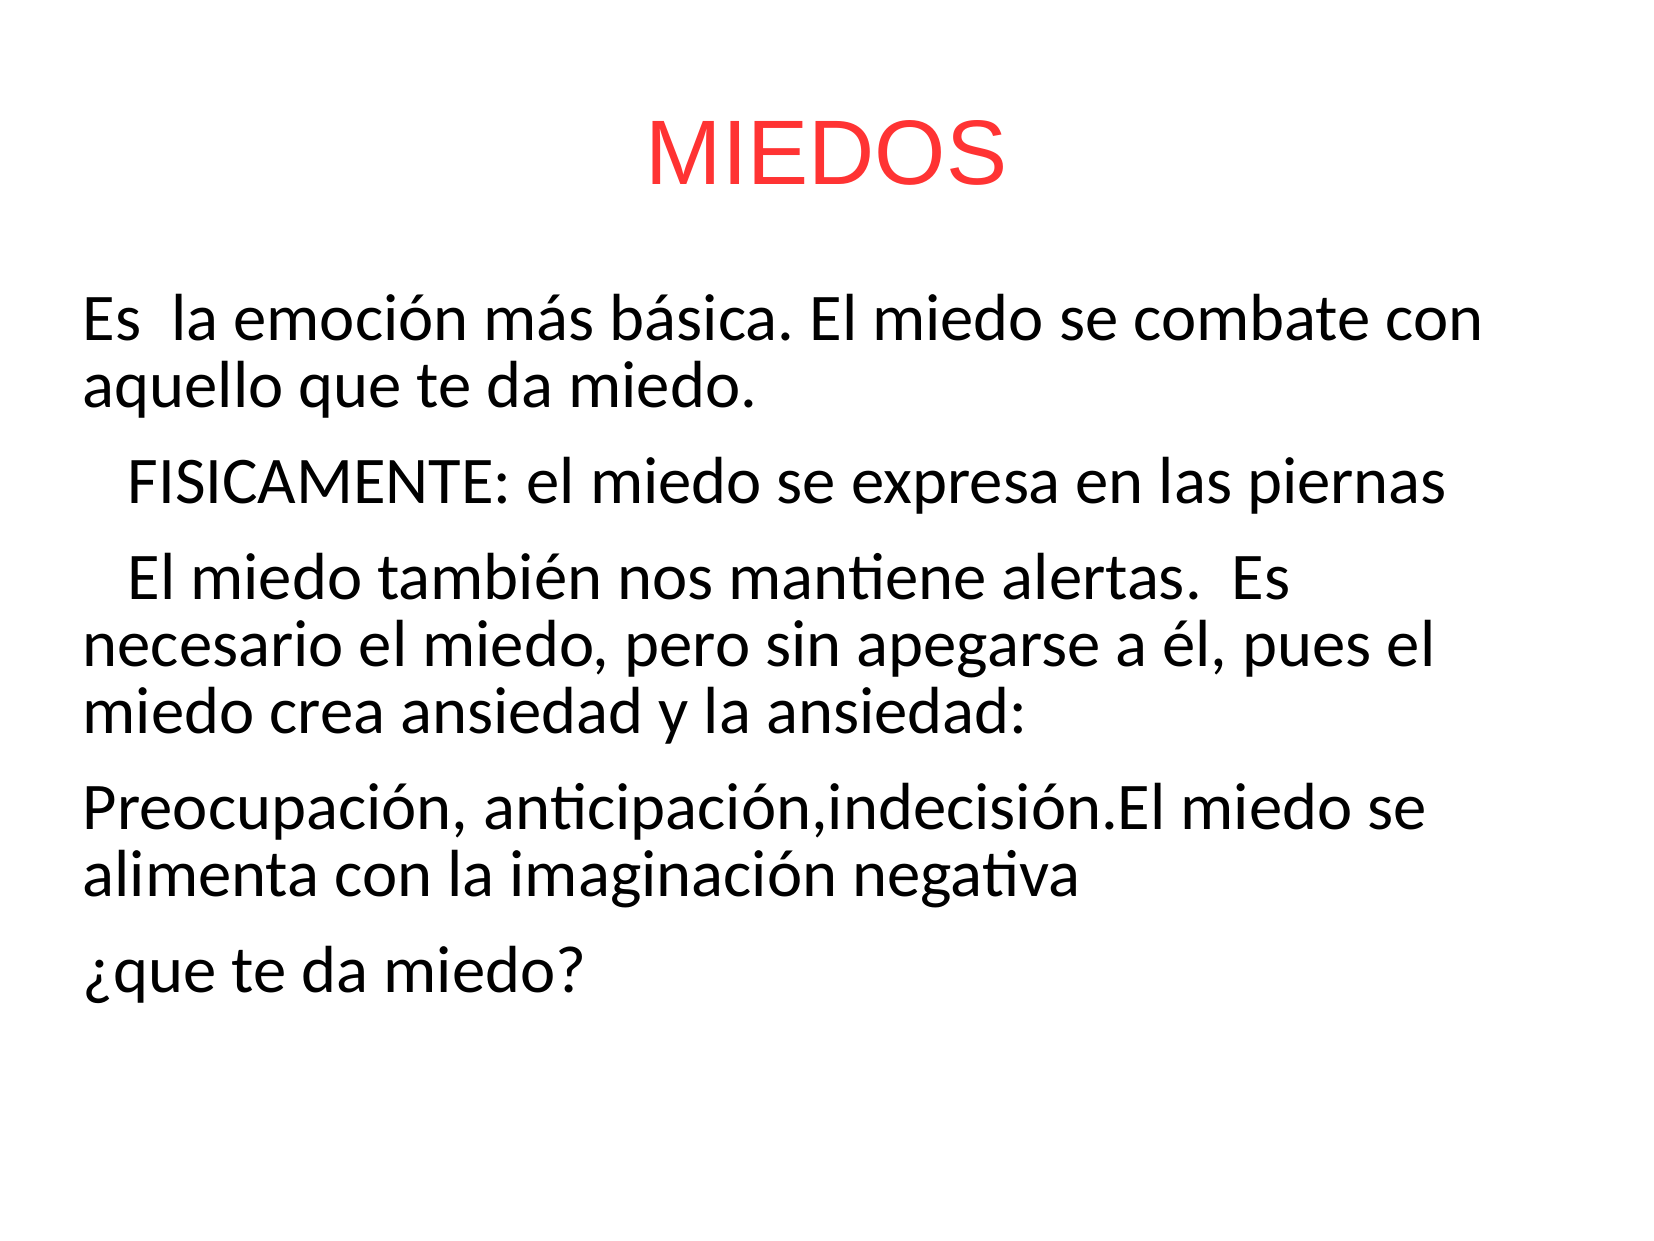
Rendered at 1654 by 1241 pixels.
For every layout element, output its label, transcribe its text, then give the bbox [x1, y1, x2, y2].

title MIEDOS [82, 49, 1571, 257]
list Es la emoción más básica. El miedo se combate con aquello que te da miedo. FISICAMENTE: el miedo se expresa en las piernas El miedo también nos mantiene alertas. Es necesario el miedo, pero sin apegarse a él, pues el miedo crea ansiedad y la ansiedad: Preocupación, anticipación,indecisión.El miedo se alimenta con la imaginación negativa ¿que te da miedo? [82, 290, 1571, 1142]
